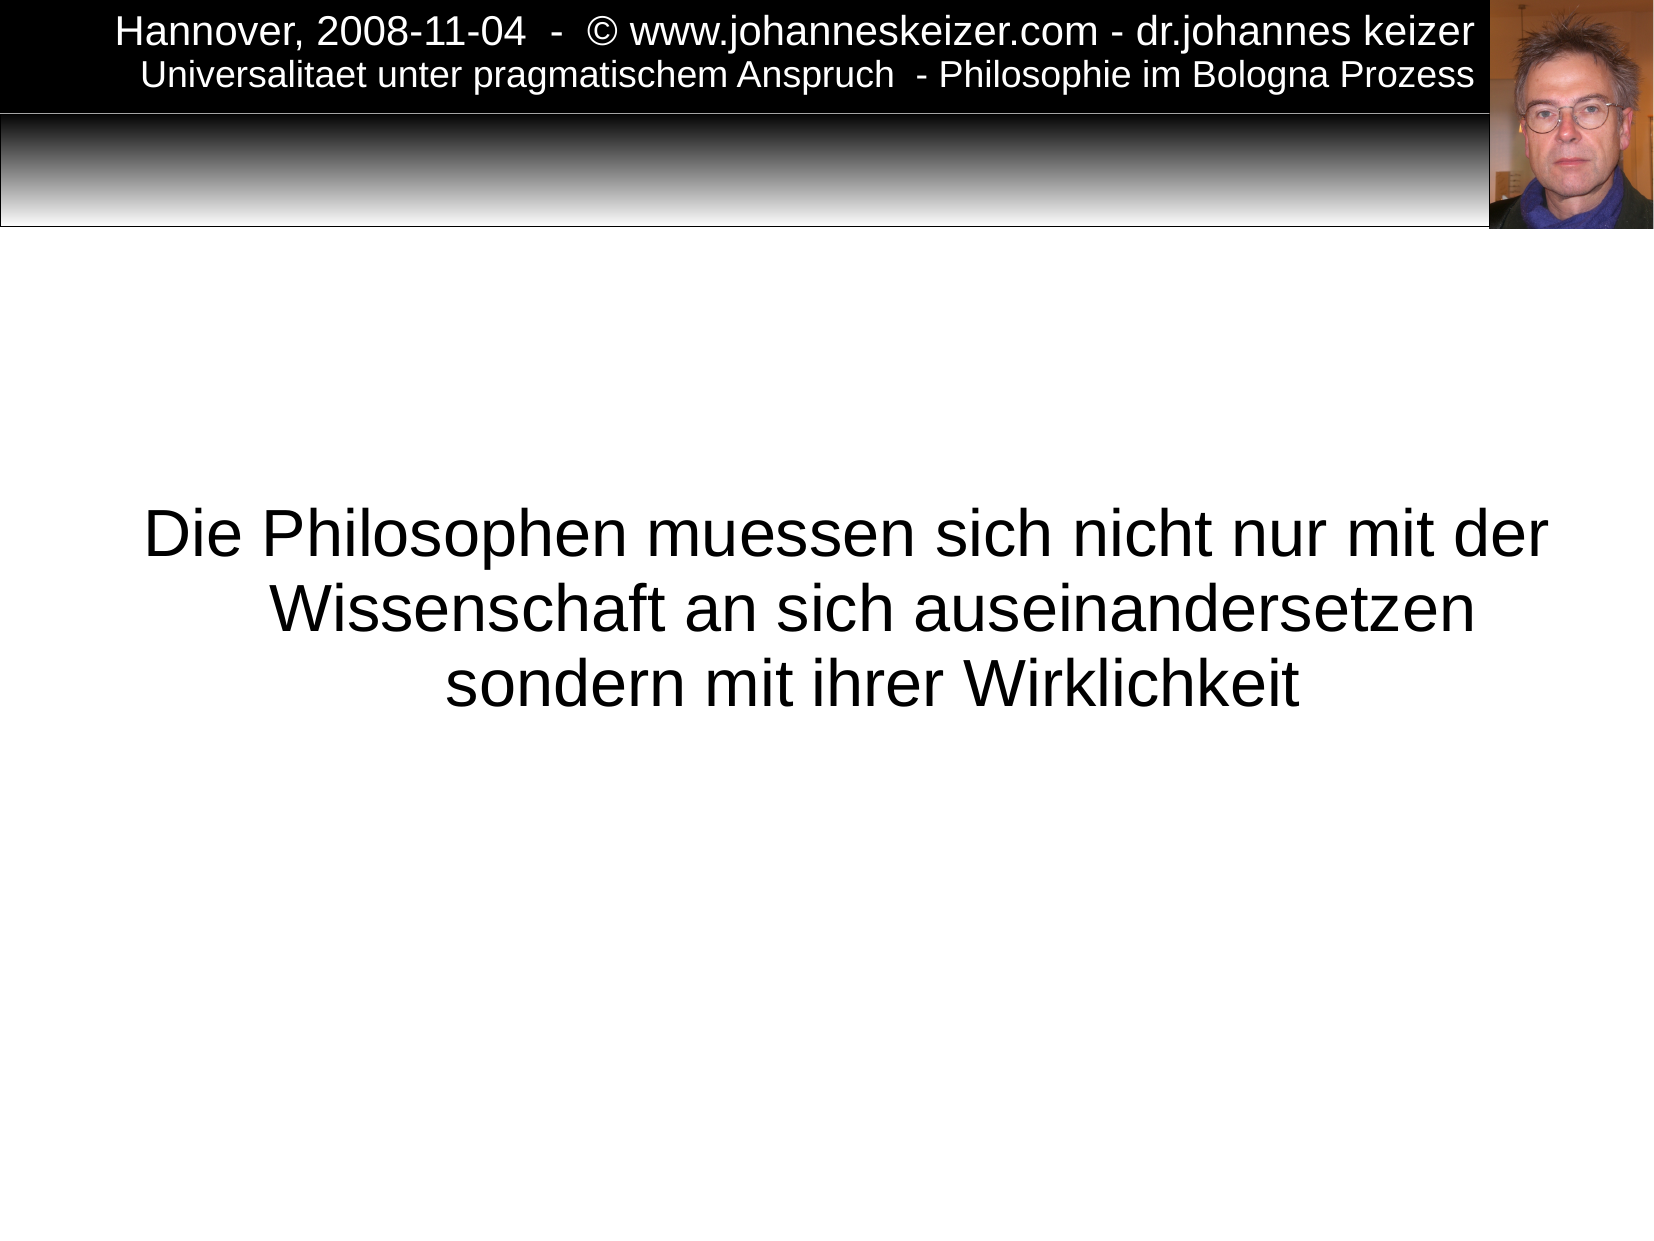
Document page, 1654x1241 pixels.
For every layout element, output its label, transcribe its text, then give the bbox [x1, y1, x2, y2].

picture [1489, 0, 1654, 229]
title [0, 114, 1490, 227]
list Die Philosophen muessen sich nicht nur mit der Wissenschaft an sich auseinandersetzen sondern mit ihrer Wirklichkeit [93, 287, 1583, 1106]
